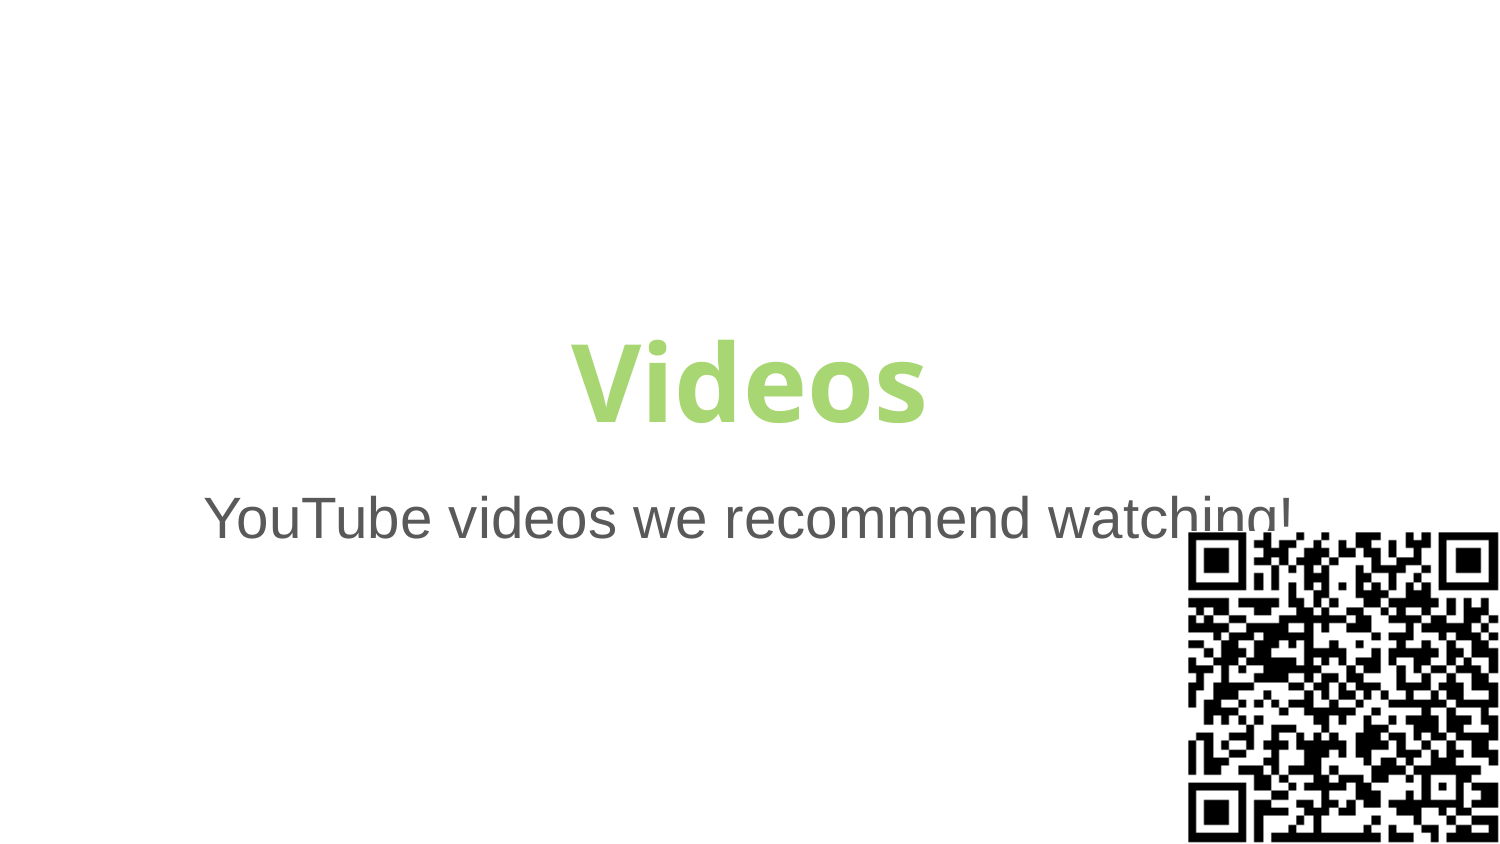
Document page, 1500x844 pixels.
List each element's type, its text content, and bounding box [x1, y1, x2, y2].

picture [1187, 531, 1500, 844]
subtitle YouTube videos we recommend watching! [51, 464, 1449, 595]
title Videos [51, 122, 1449, 459]
